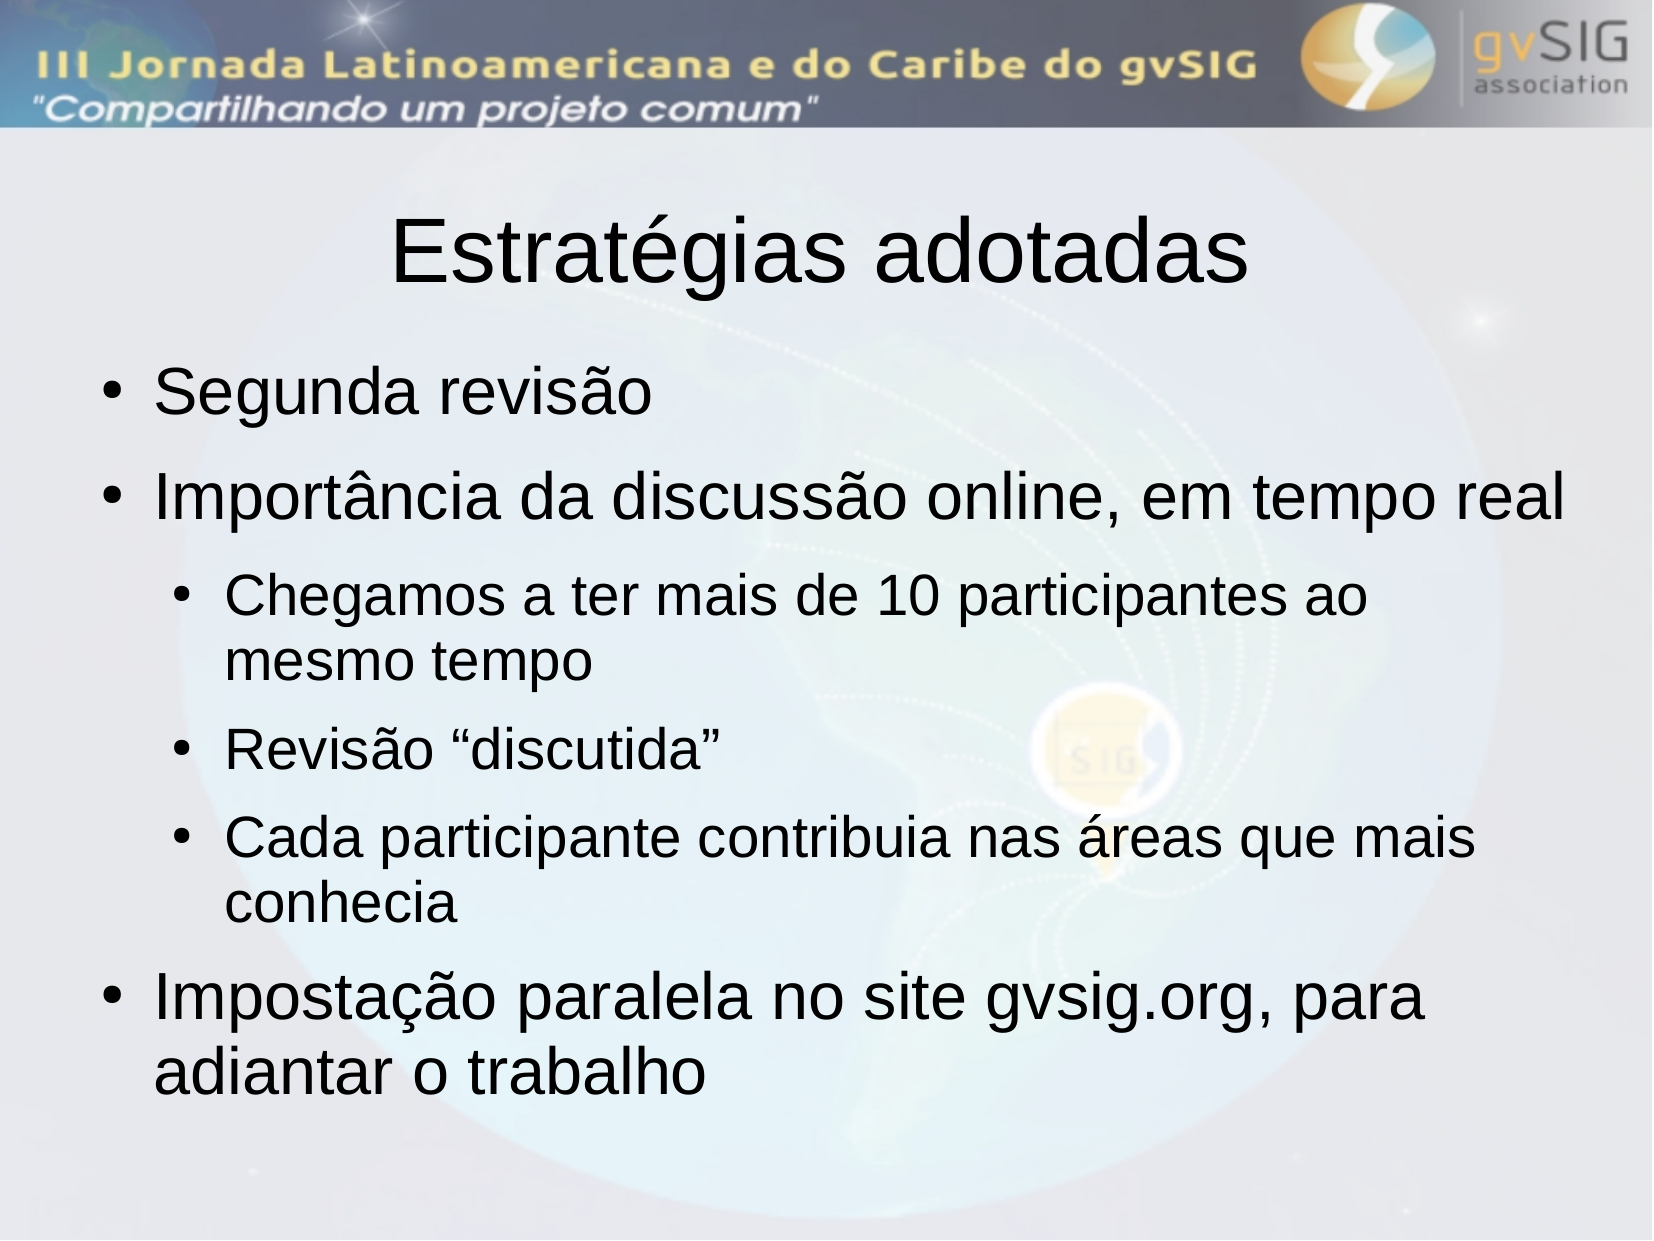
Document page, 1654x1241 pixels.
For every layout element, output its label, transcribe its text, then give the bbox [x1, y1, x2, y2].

title Estratégias adotadas [76, 147, 1565, 355]
list Segunda revisão Importância da discussão online, em tempo real Chegamos a ter mais de 10 participantes ao mesmo tempo Revisão “discutida” Cada participante contribuia nas áreas que mais conhecia Impostação paralela no site gvsig.org, para adiantar o trabalho [82, 354, 1571, 1173]
picture [0, 0, 1653, 1240]
